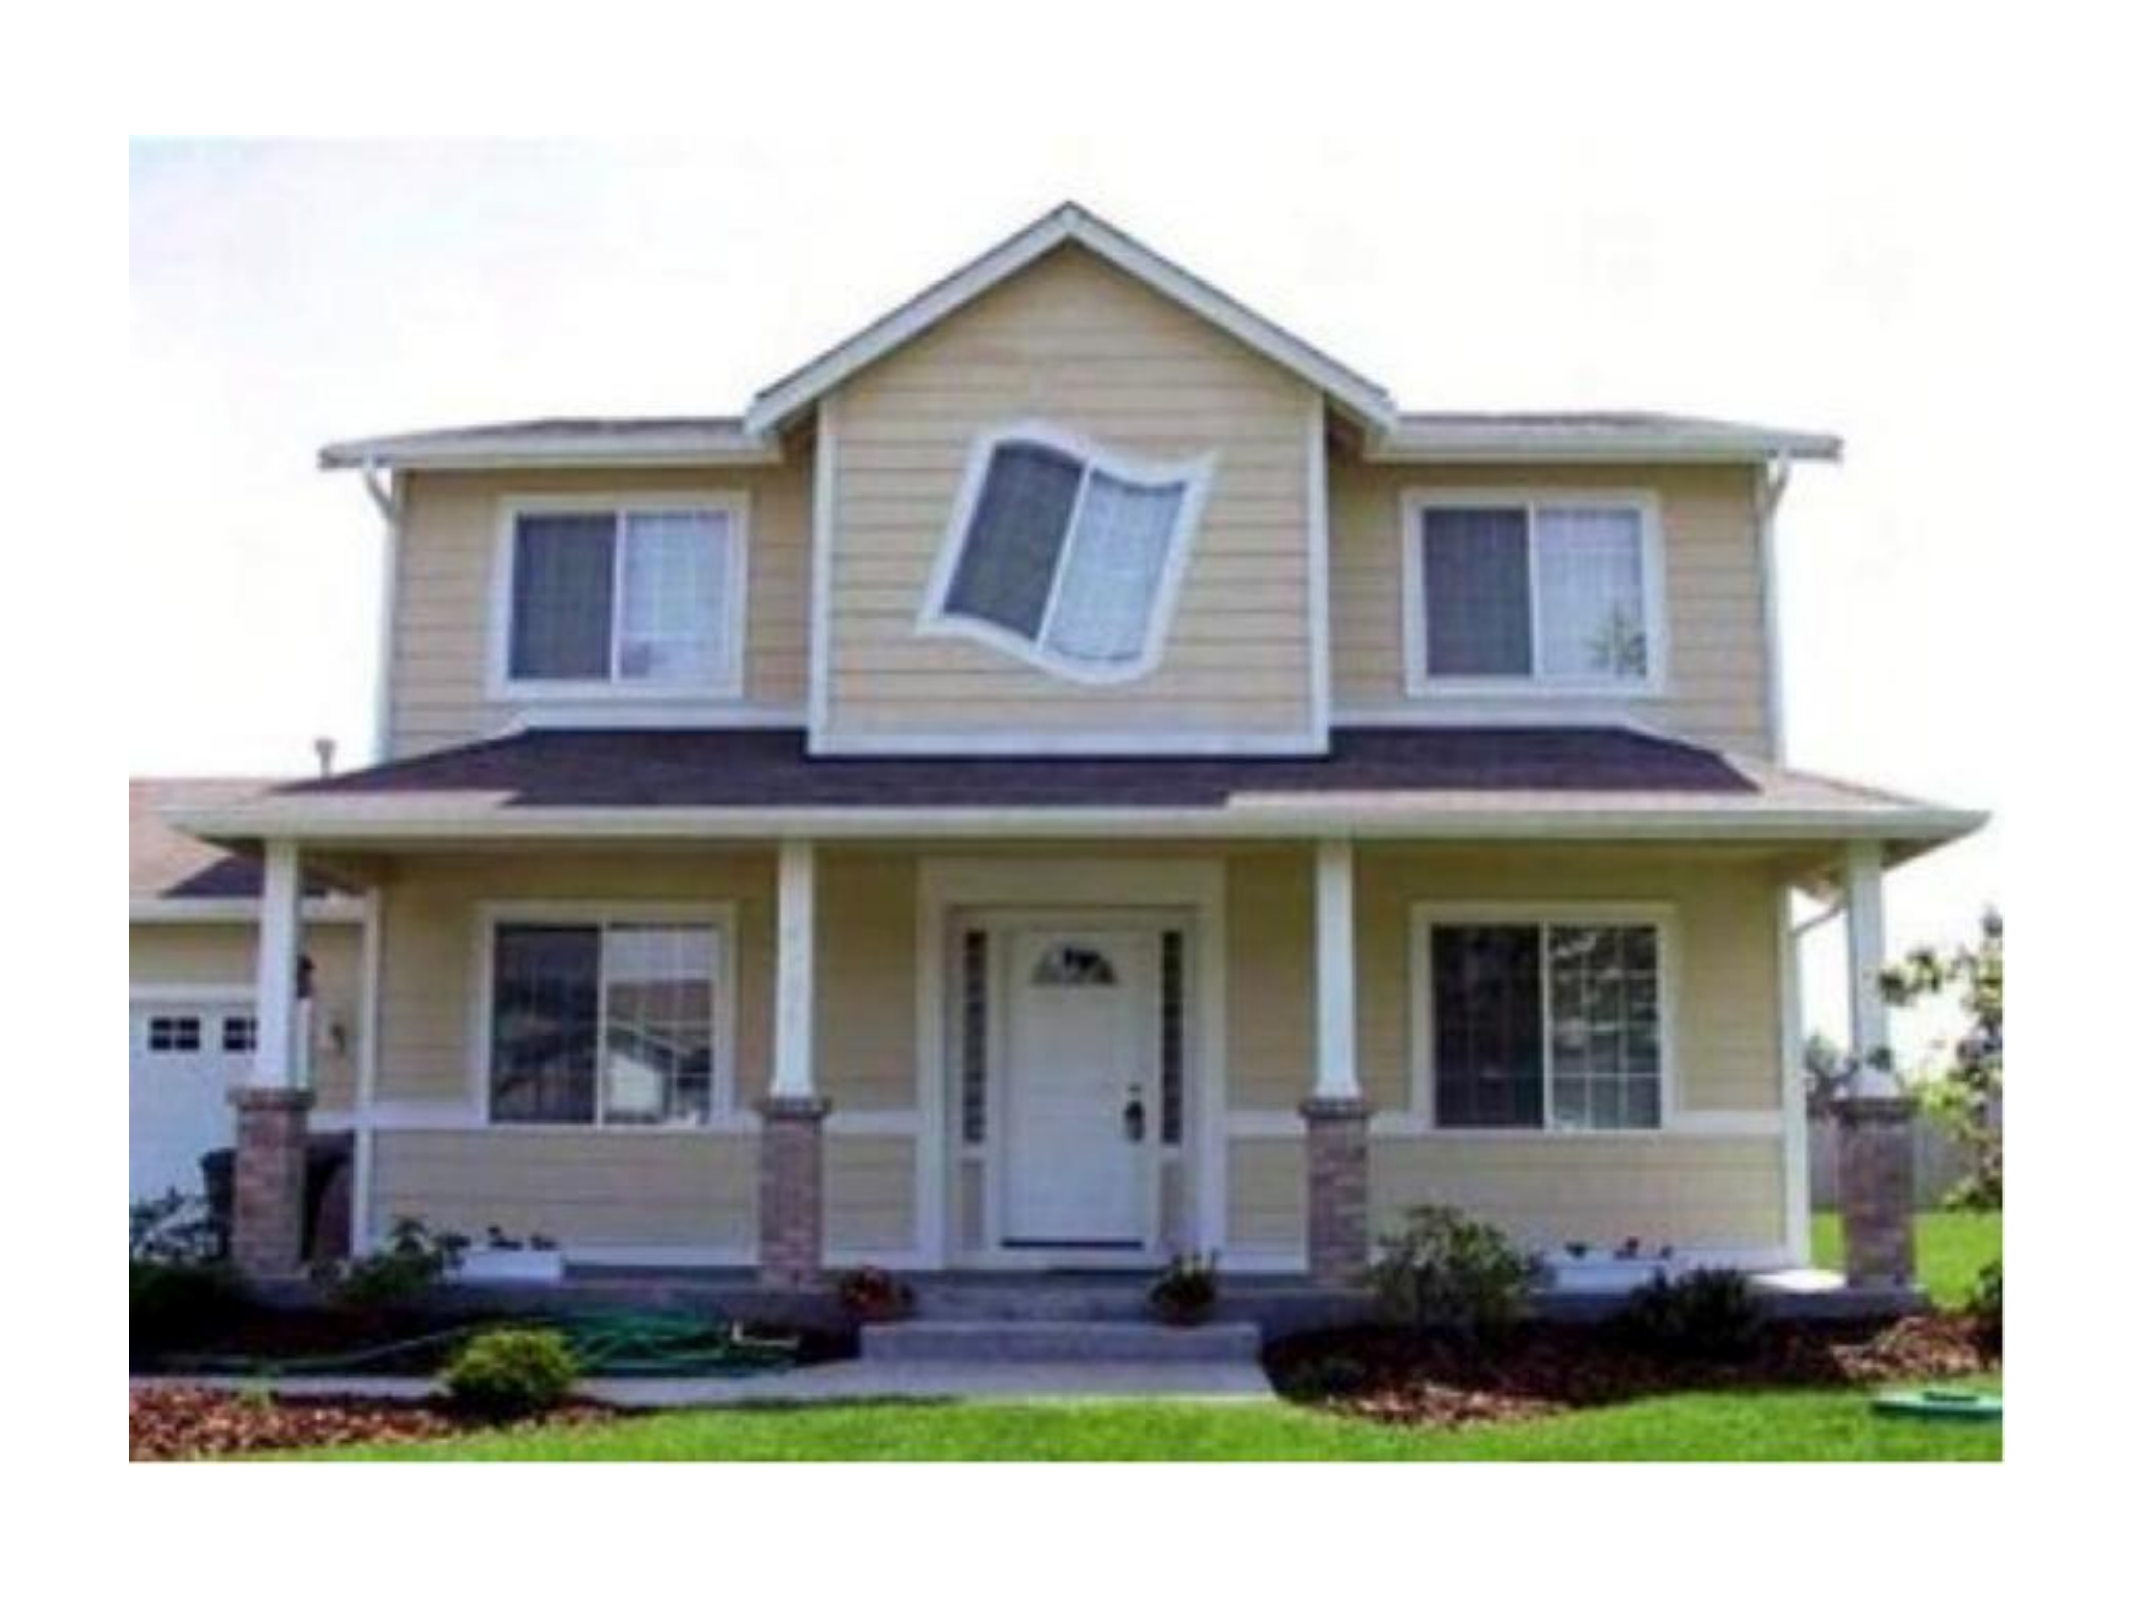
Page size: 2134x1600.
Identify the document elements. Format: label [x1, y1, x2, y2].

picture [129, 135, 2005, 1466]
